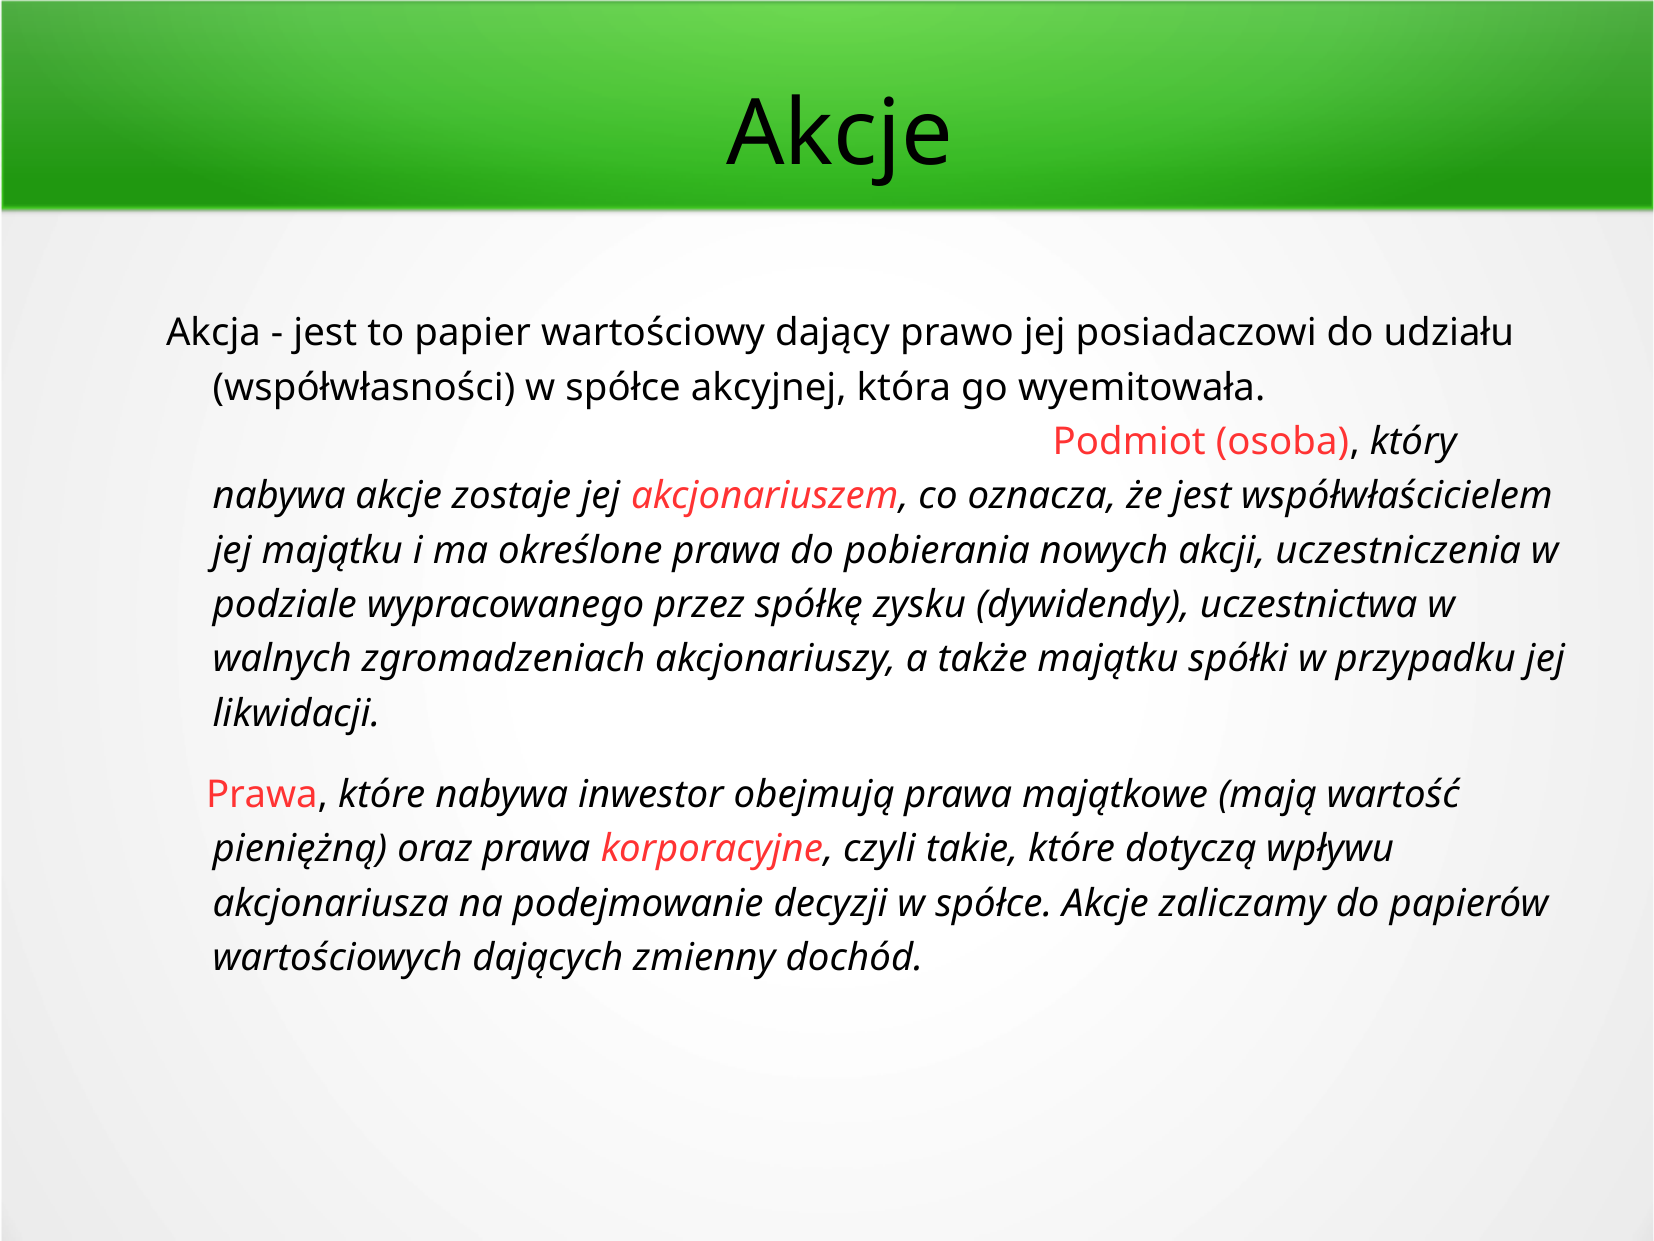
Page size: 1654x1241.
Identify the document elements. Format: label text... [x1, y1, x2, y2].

list Akcja - jest to papier wartościowy dający prawo jej posiadaczowi do udziału (współwłasności) w spółce akcyjnej, która go wyemitowała. Podmiot (osoba), który nabywa akcje zostaje jej akcjonariuszem, co oznacza, że jest współwłaścicielem jej majątku i ma określone prawa do pobierania nowych akcji, uczestniczenia w podziale wypracowanego przez spółkę zysku (dywidendy), uczestnictwa w walnych zgromadzeniach akcjonariuszy, a także majątku spółki w przypadku jej likwidacji. Prawa, które nabywa inwestor obejmują prawa majątkowe (mają wartość pieniężną) oraz prawa korporacyjne, czyli takie, które dotyczą wpływu akcjonariusza na podejmowanie decyzji w spółce. Akcje zaliczamy do papierów wartościowych dających zmienny dochód. [82, 299, 1571, 1019]
title Akcje [82, 47, 1571, 189]
